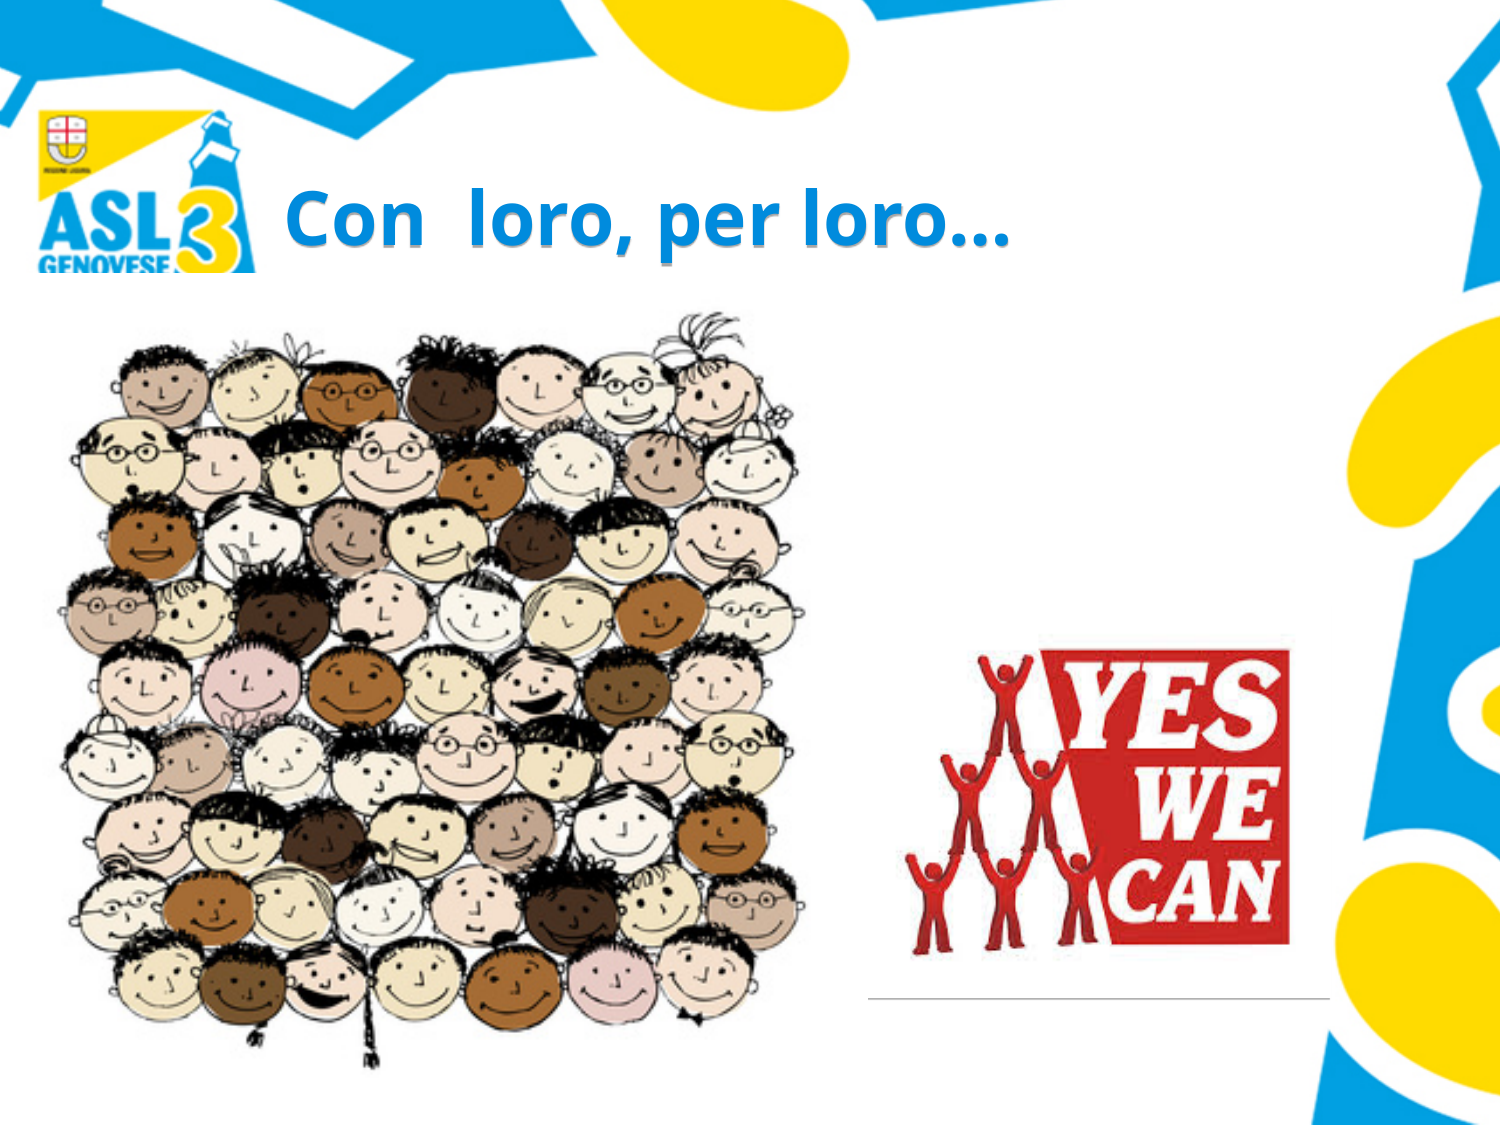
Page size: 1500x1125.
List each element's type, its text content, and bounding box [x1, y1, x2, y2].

picture [25, 273, 834, 1082]
title Con loro, per loro… [268, 157, 1331, 274]
picture [868, 602, 1331, 998]
